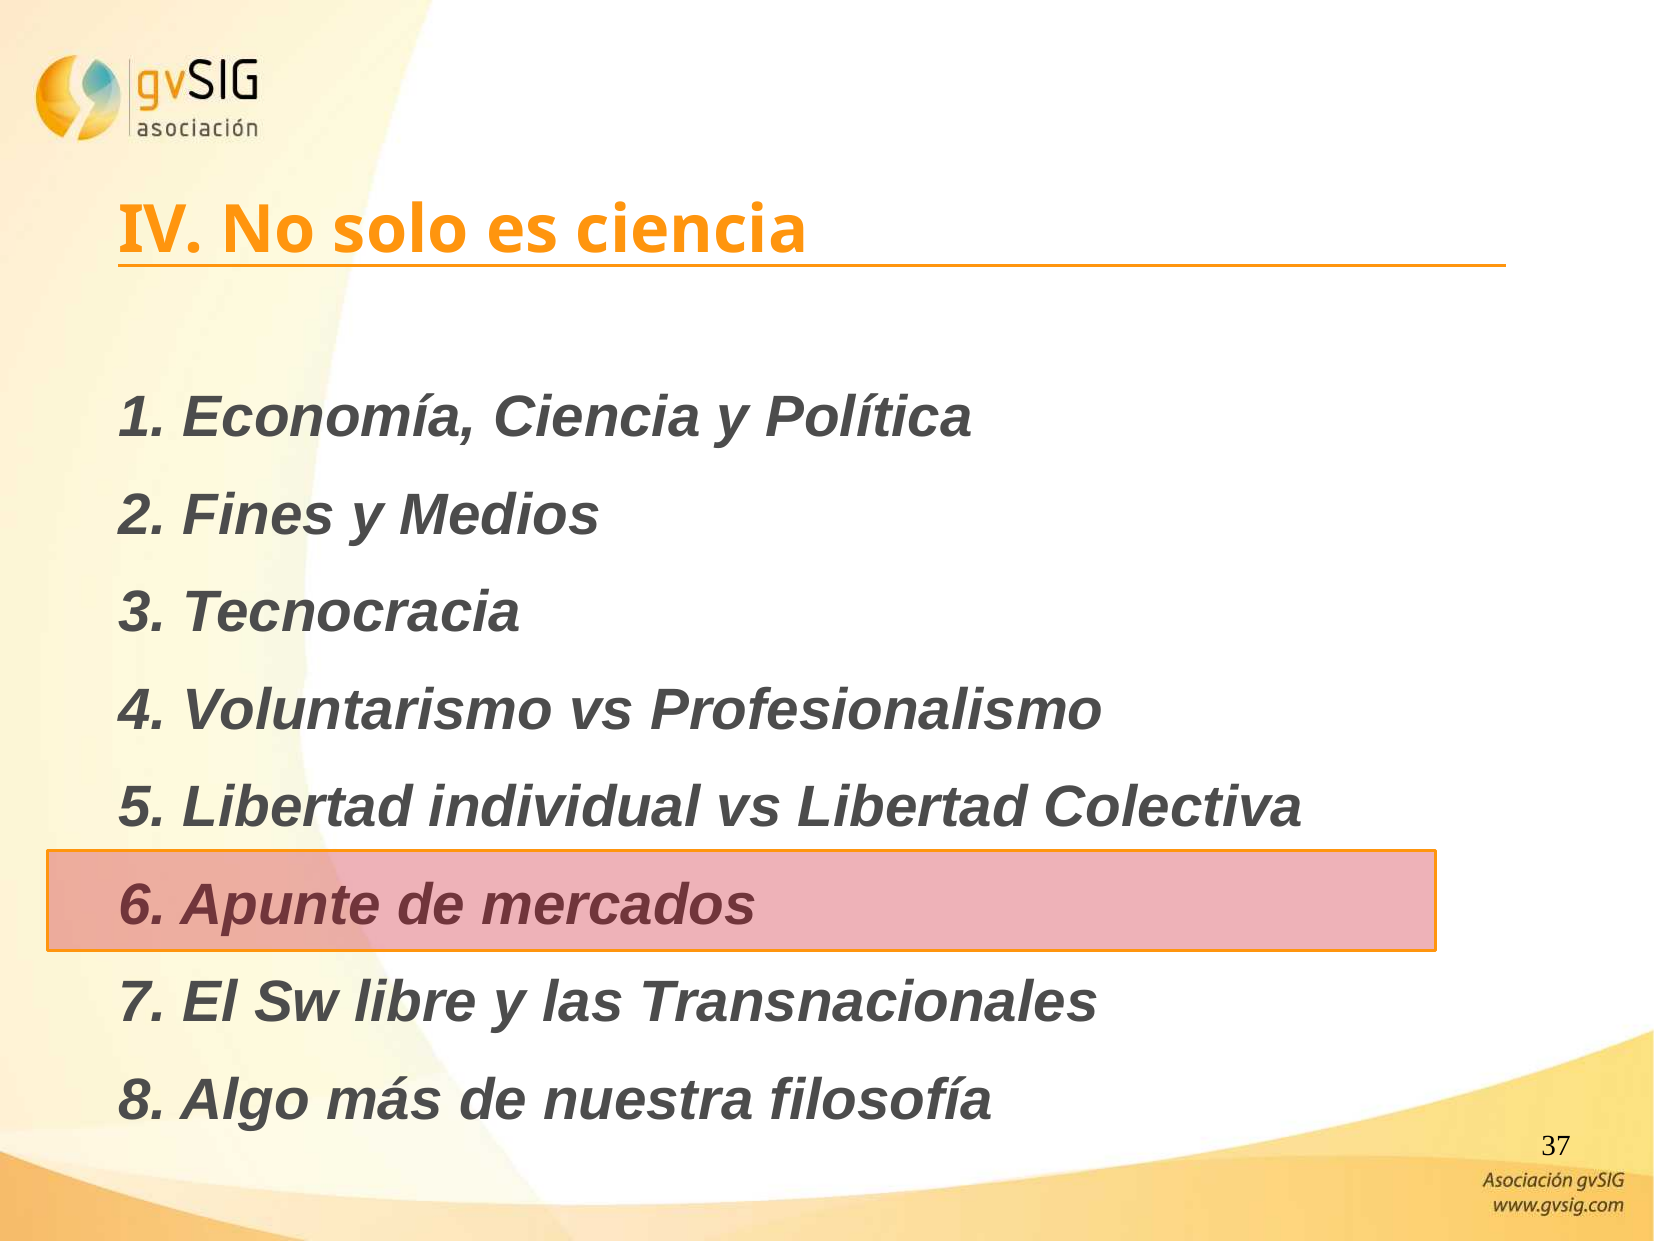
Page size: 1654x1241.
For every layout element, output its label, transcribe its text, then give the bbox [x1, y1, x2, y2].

title IV. No solo es ciencia [118, 177, 1607, 276]
picture [0, 0, 1654, 1241]
title 1. Economía, Ciencia y Política 2. Fines y Medios 3. Tecnocracia 4. Voluntarismo vs Profesionalismo 5. Libertad individual vs Libertad Colectiva 6. Apunte de mercados 7. El Sw libre y las Transnacionales 8. Algo más de nuestra filosofía [118, 373, 1477, 1189]
text_box [47, 850, 1436, 951]
